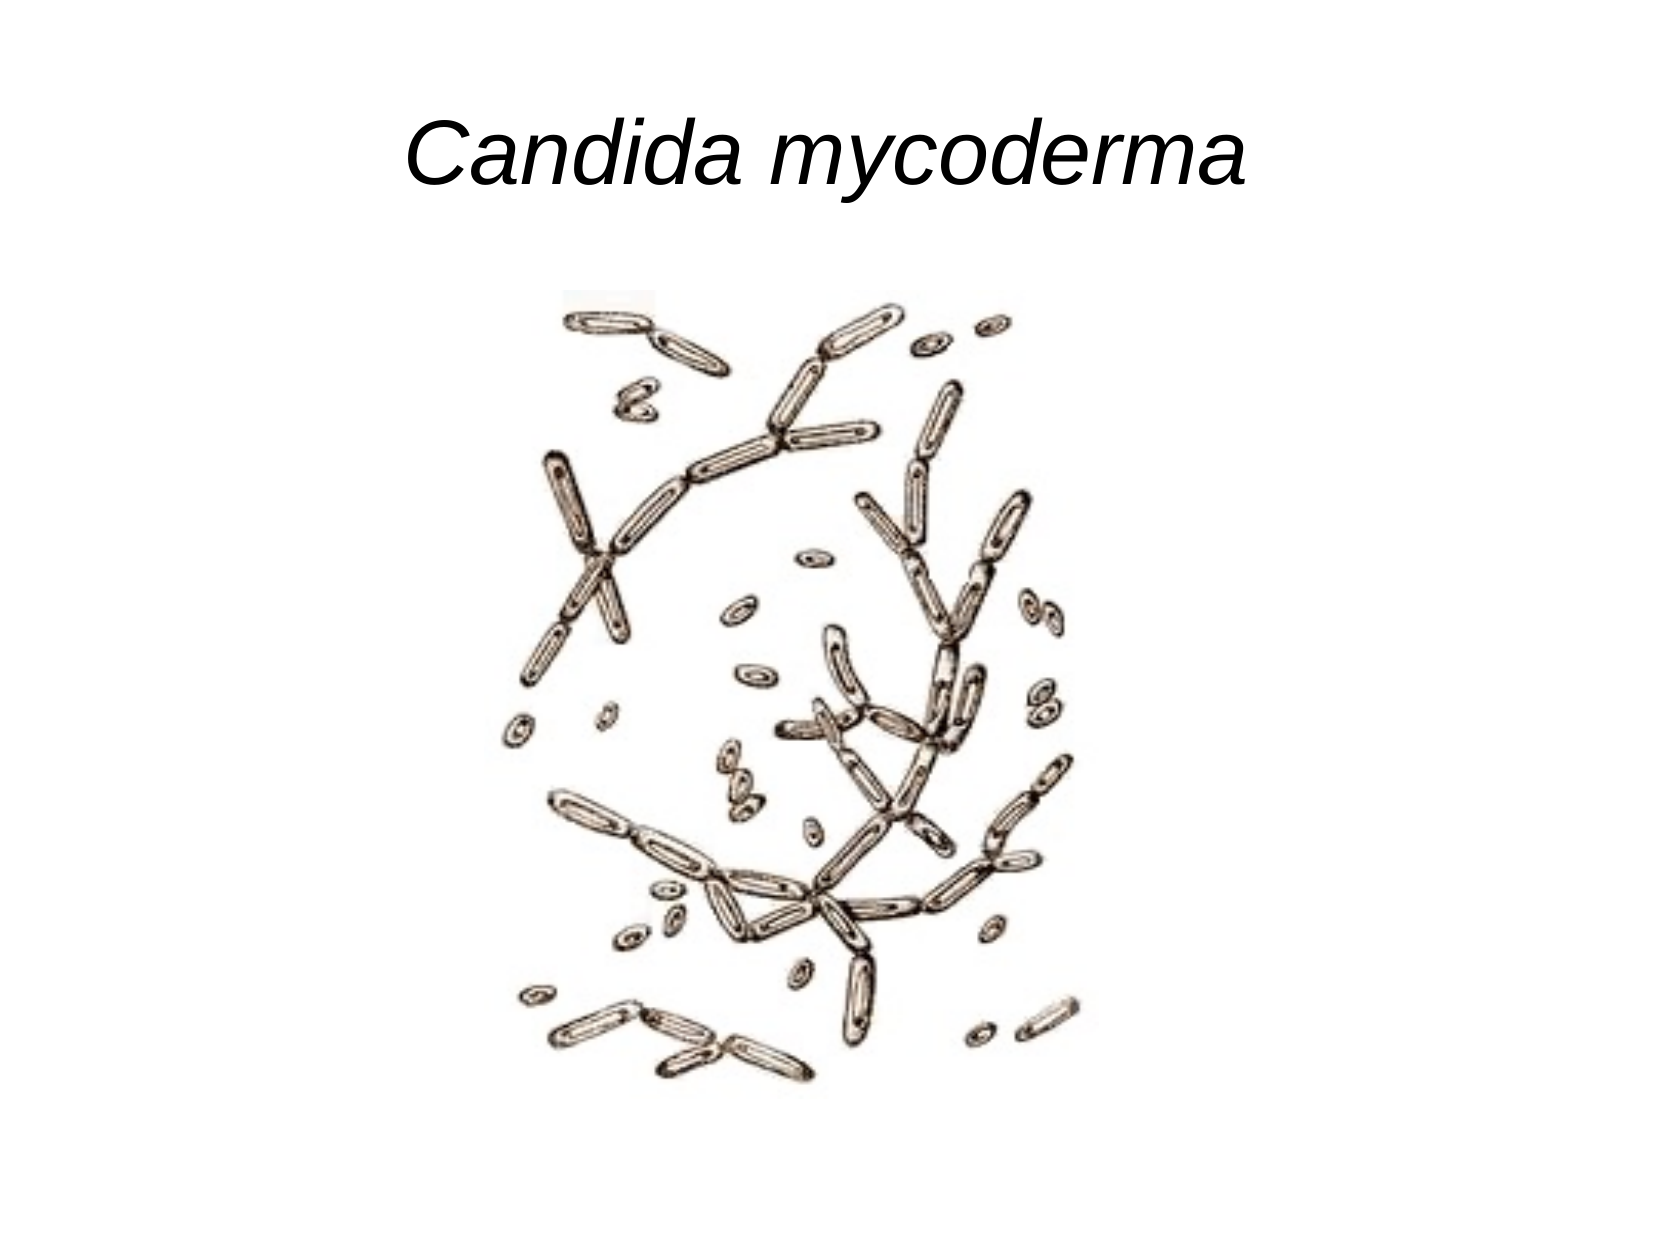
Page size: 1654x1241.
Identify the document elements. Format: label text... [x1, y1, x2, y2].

picture [484, 290, 1099, 1099]
text_box [82, 290, 1571, 1109]
title Candida mycoderma [82, 49, 1571, 257]
